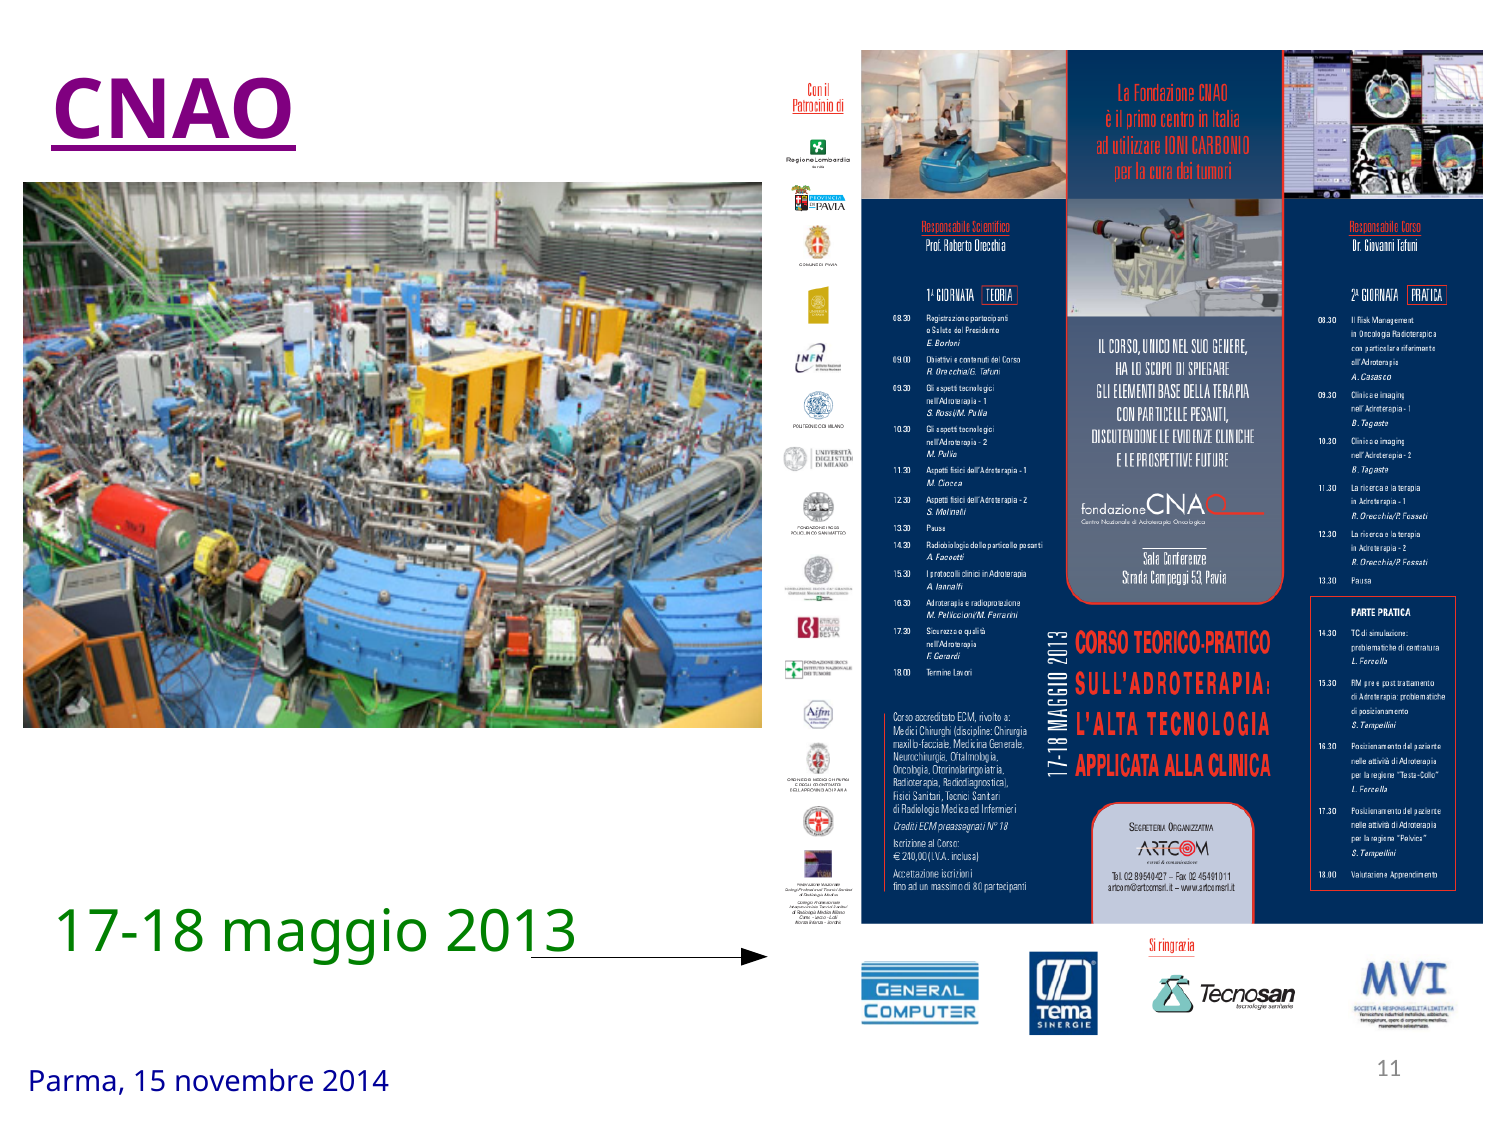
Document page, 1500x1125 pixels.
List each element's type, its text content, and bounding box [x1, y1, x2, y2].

picture [23, 182, 762, 728]
title 17-18 maggio 2013 [35, 856, 597, 1007]
text_box <numero> [1074, 1055, 1417, 1095]
picture [773, 50, 1483, 1055]
title CNAO [23, 35, 324, 186]
